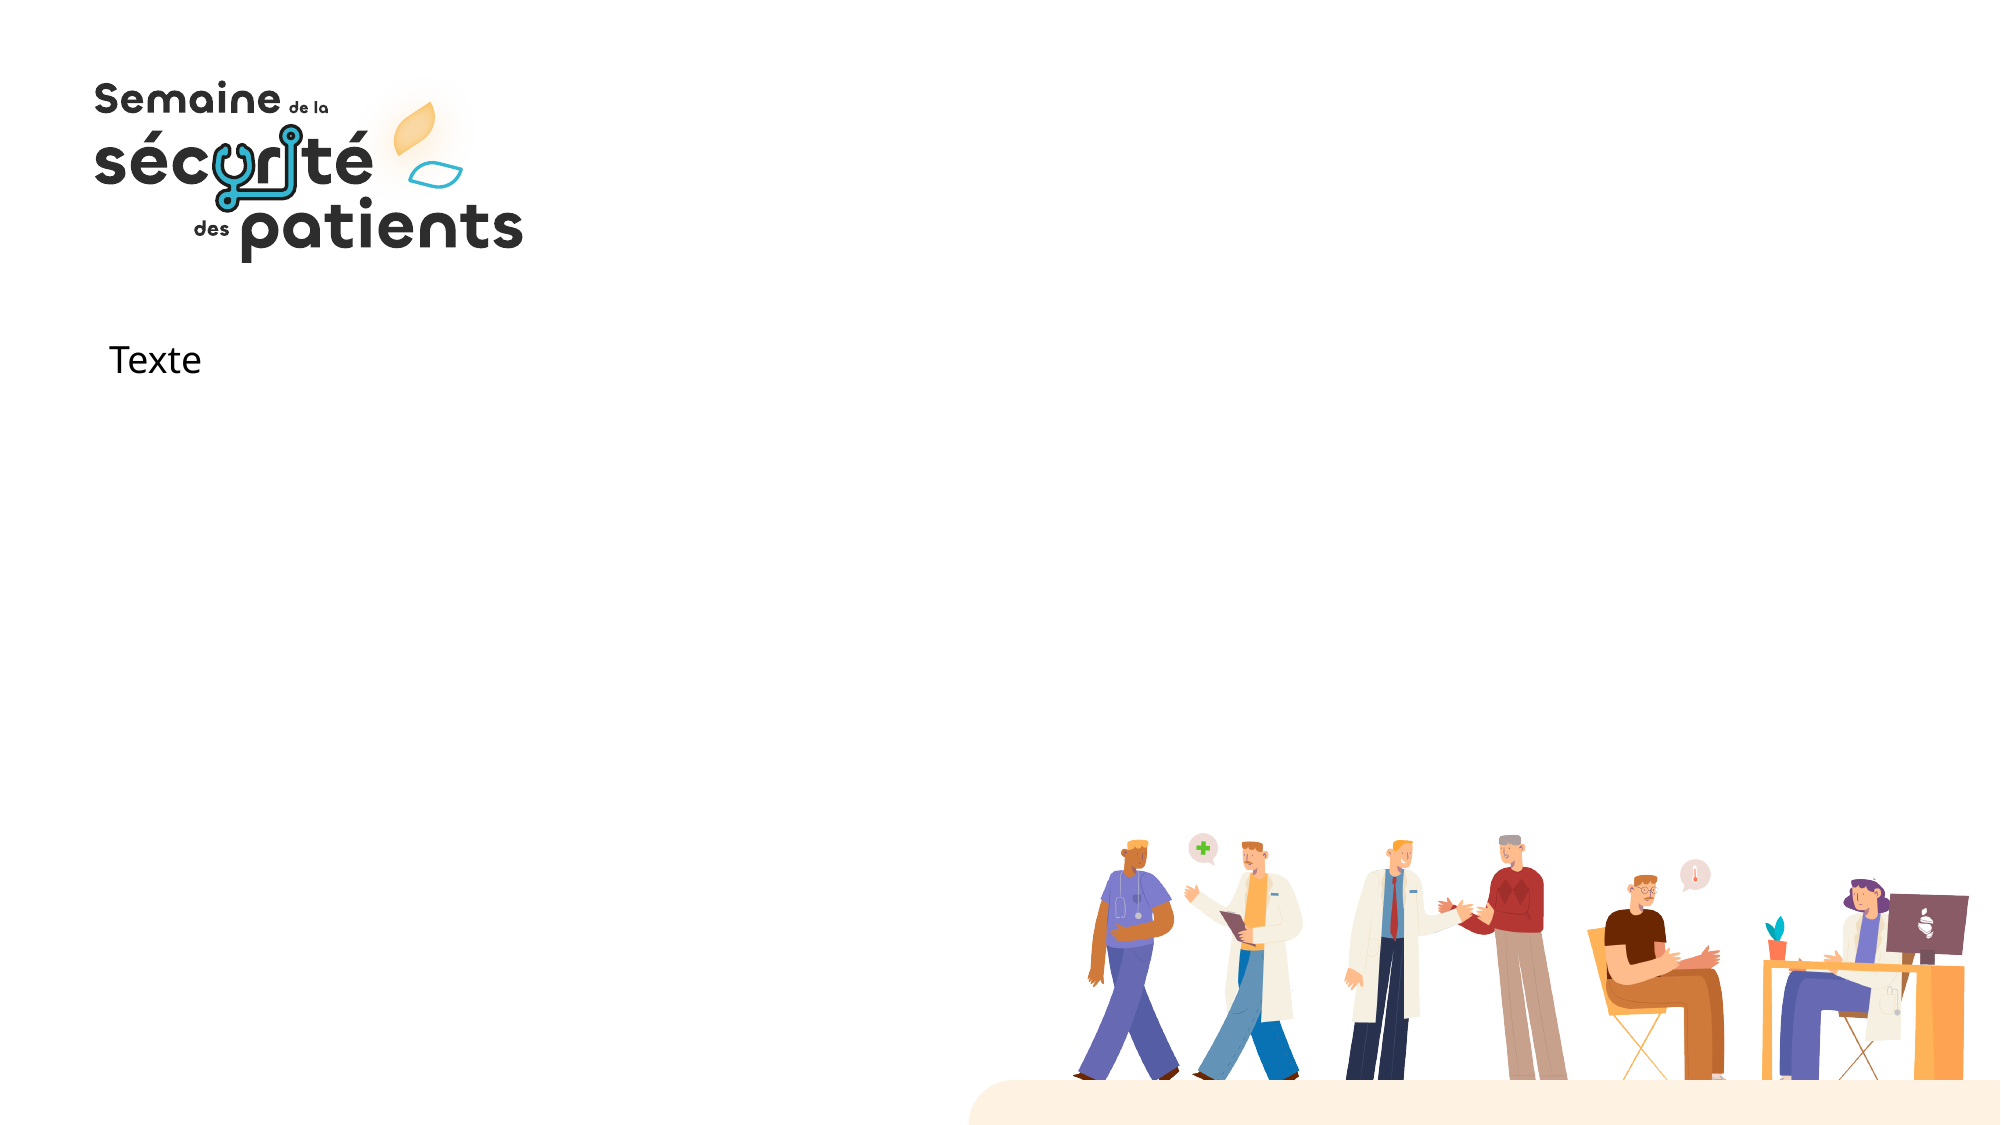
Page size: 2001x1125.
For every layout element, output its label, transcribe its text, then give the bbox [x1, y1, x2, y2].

picture [94, 54, 524, 264]
picture [964, 833, 2000, 1125]
text_box Texte [94, 328, 1915, 390]
